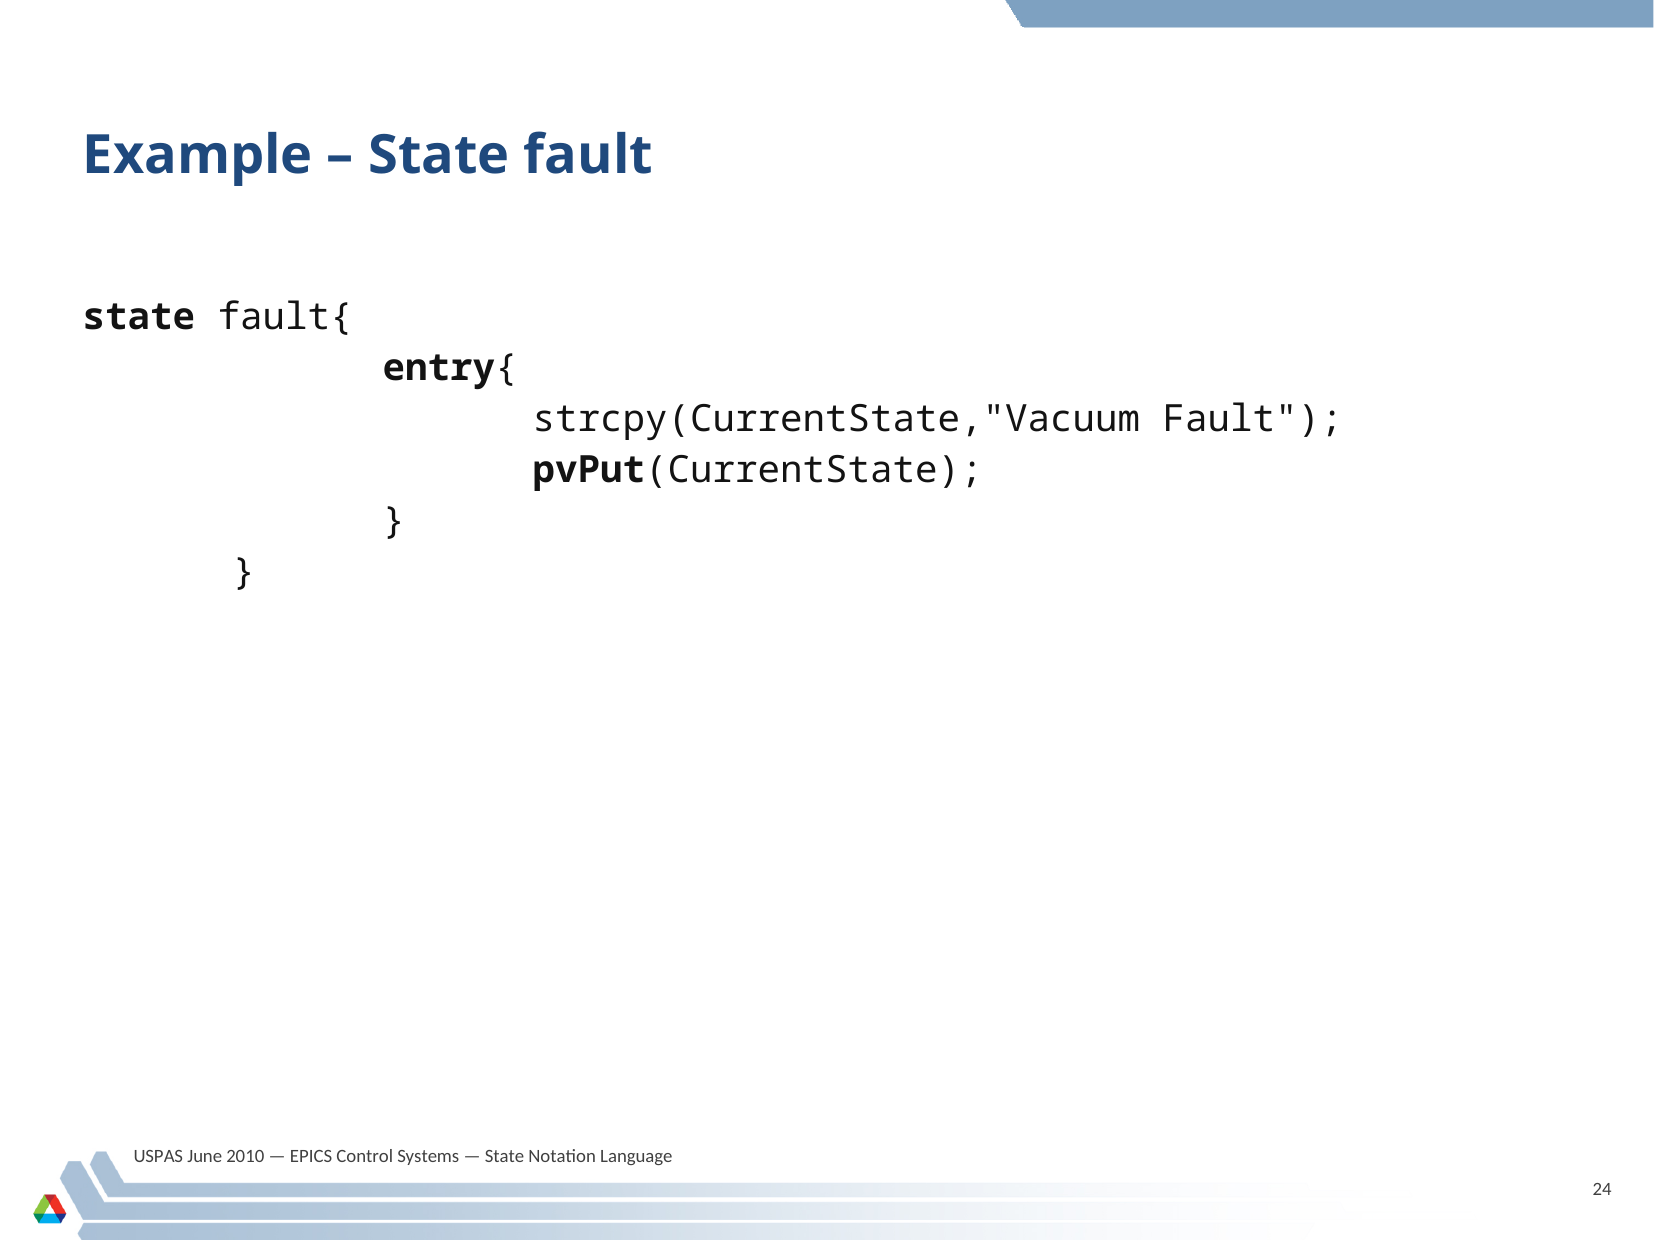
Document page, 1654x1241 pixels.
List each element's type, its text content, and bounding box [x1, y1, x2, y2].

picture [0, 0, 1654, 29]
list state fault{ entry{ strcpy(CurrentState,"Vacuum Fault"); pvPut(CurrentState); } } [82, 289, 1571, 1108]
picture [0, 1143, 1654, 1240]
title Example – State fault [82, 49, 1571, 257]
